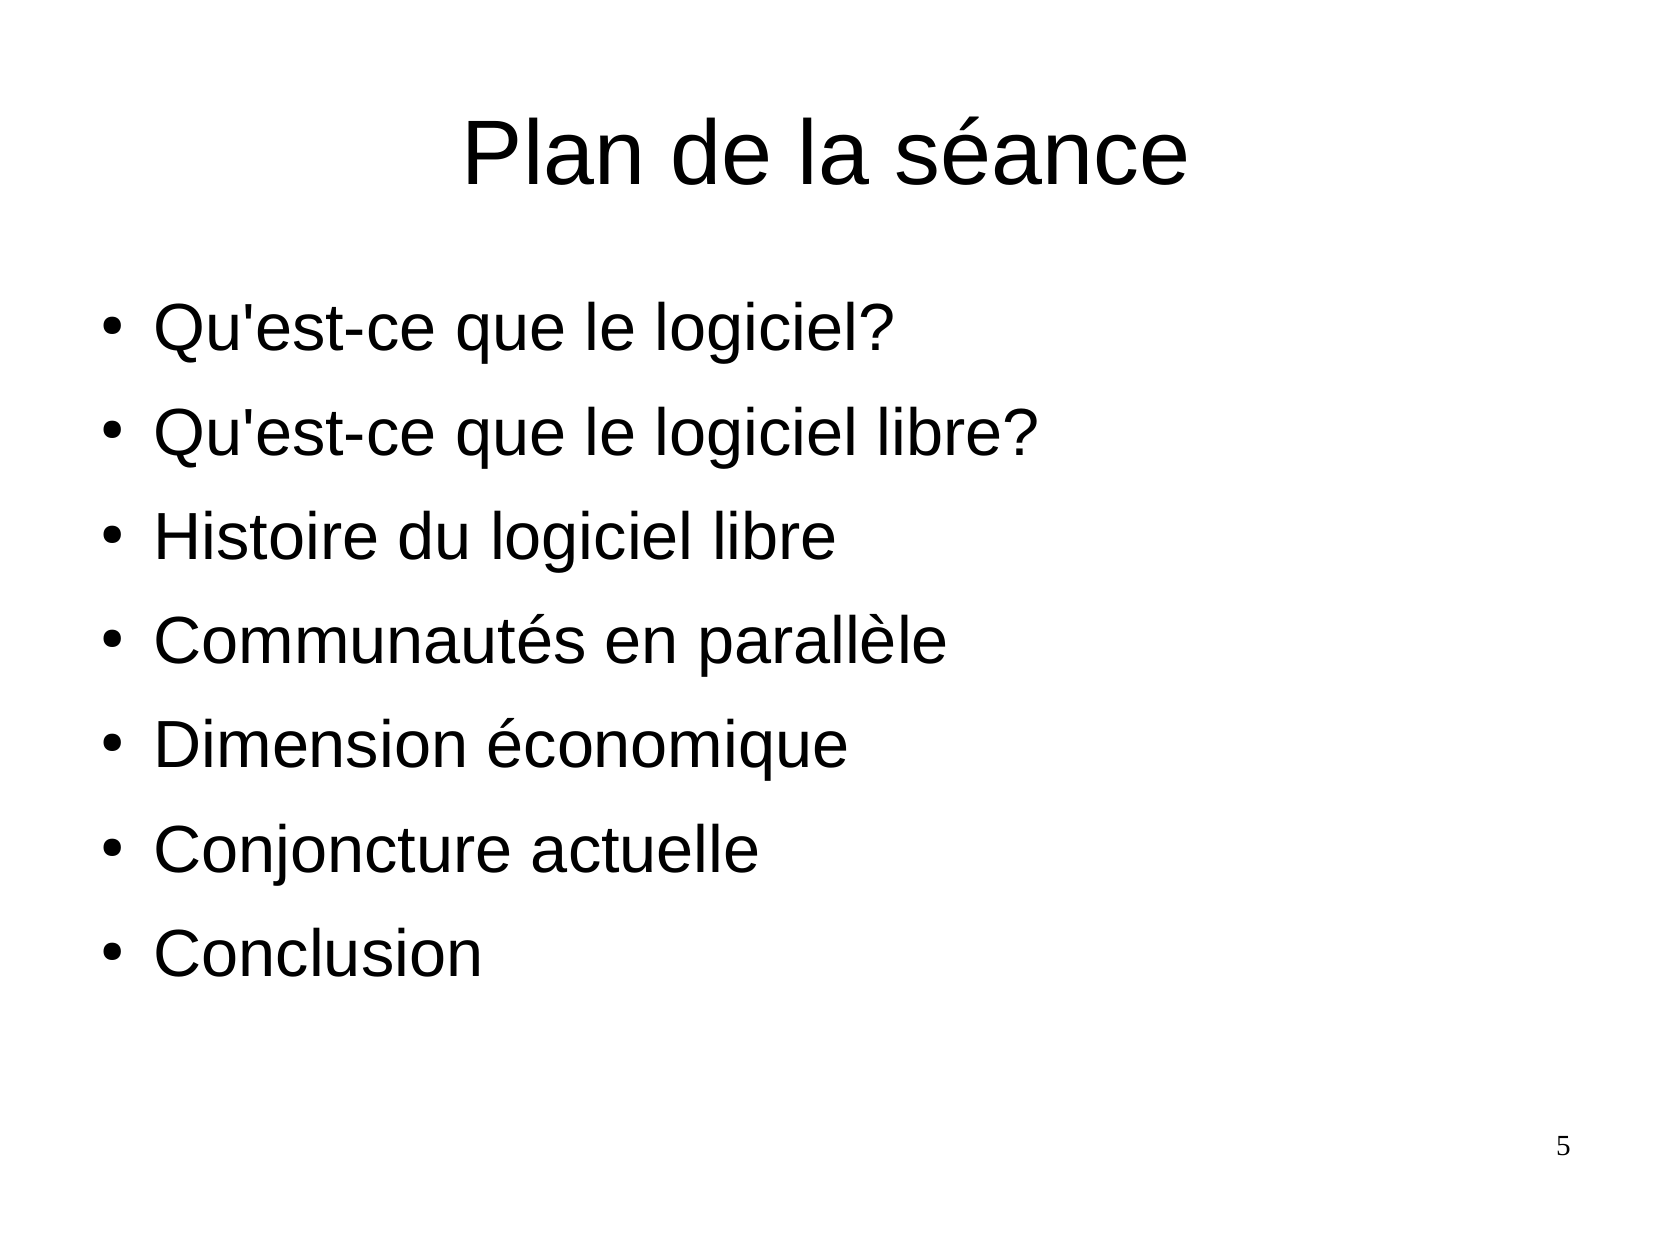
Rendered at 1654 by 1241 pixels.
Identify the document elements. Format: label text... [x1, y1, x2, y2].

list Qu'est-ce que le logiciel? Qu'est-ce que le logiciel libre? Histoire du logiciel libre Communautés en parallèle Dimension économique Conjoncture actuelle Conclusion [82, 290, 1538, 1010]
title Plan de la séance [82, 49, 1571, 257]
